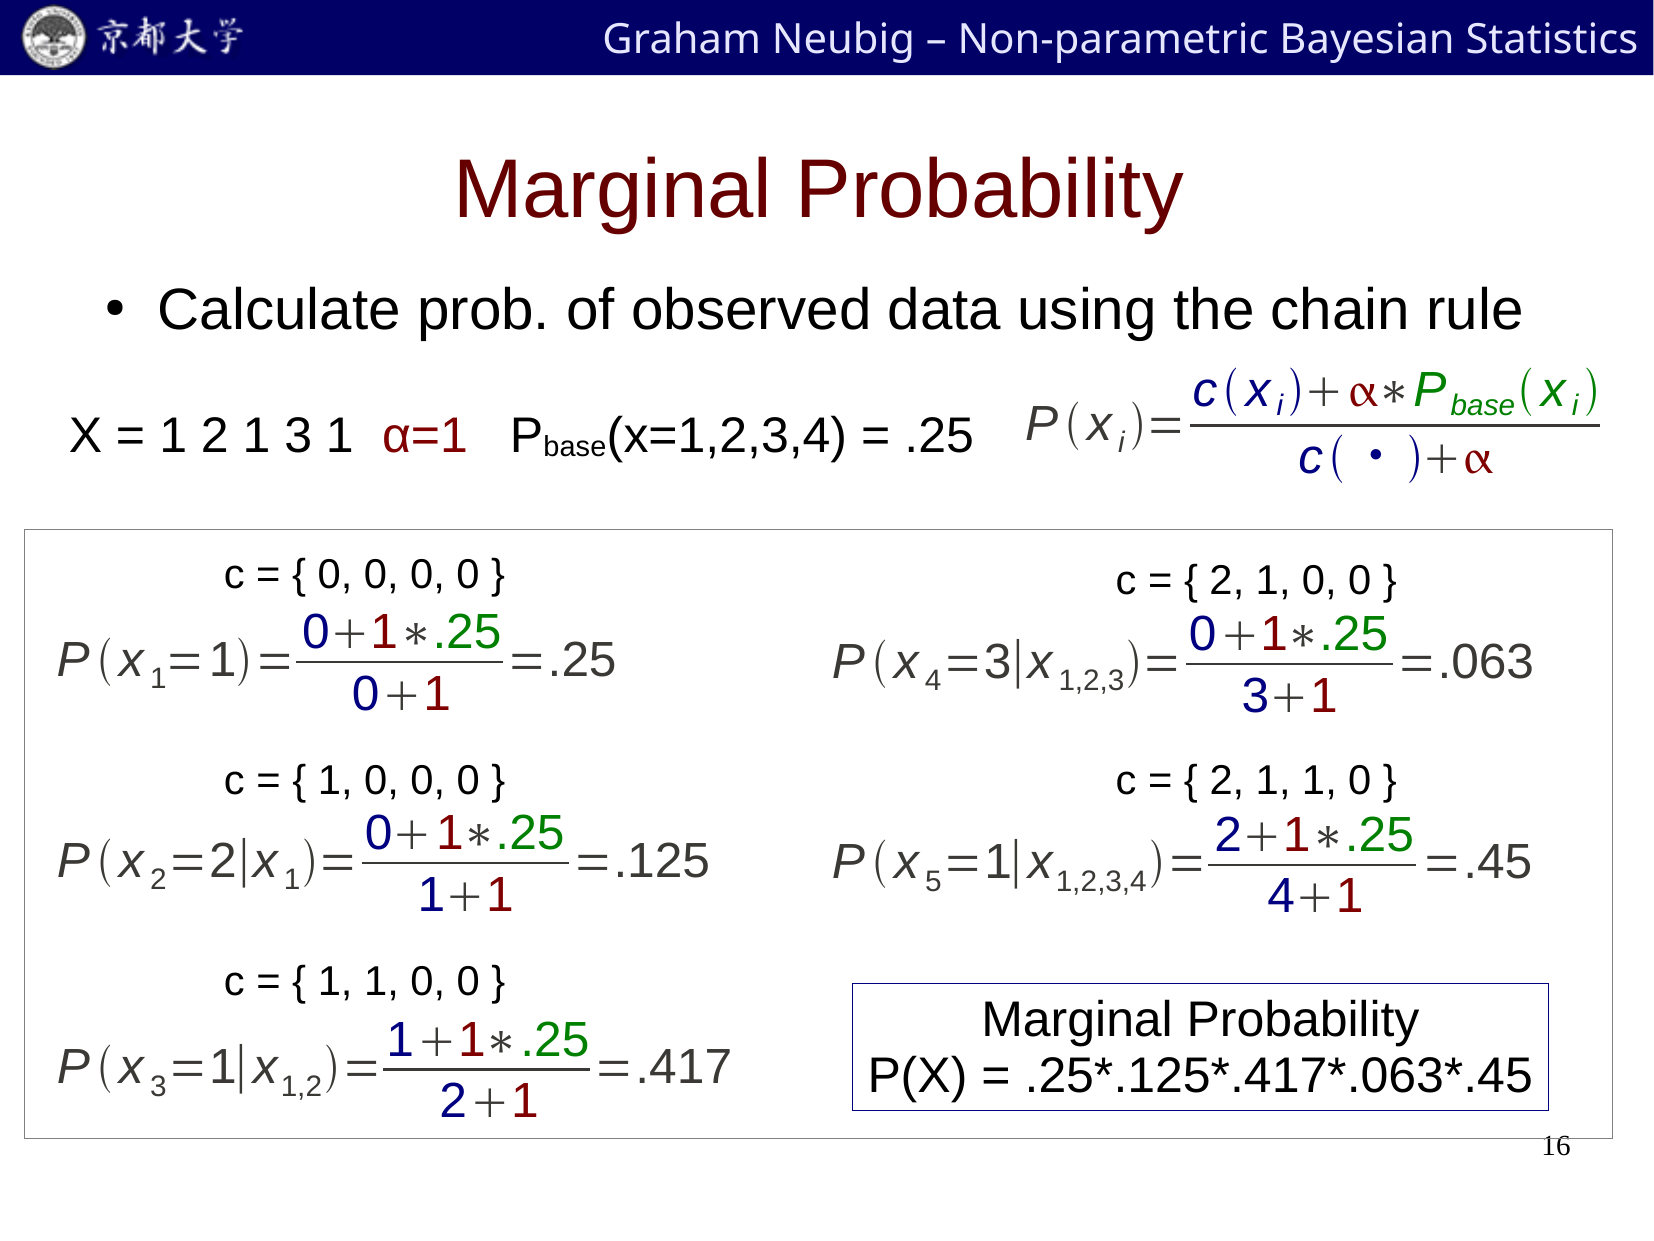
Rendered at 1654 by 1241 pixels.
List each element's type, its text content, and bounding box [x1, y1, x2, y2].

text_box c = { 2, 1, 1, 0 } [1100, 749, 1413, 812]
chart [819, 604, 1547, 723]
text_box Marginal Probability P(X) = .25*.125*.417*.063*.45 [852, 983, 1549, 1111]
chart [44, 1009, 746, 1128]
chart [1012, 359, 1616, 488]
picture [0, 0, 247, 70]
chart [44, 803, 723, 921]
text_box c = { 1, 0, 0, 0 } [209, 749, 521, 812]
title Marginal Probability [75, 100, 1564, 277]
text_box c = { 1, 1, 0, 0 } [209, 950, 521, 1012]
chart [44, 602, 631, 721]
text_box c = { 0, 0, 0, 0 } [209, 543, 521, 605]
list Calculate prob. of observed data using the chain rule [86, 276, 1576, 376]
text_box c = { 2, 1, 0, 0 } [1100, 548, 1412, 611]
text_box X = 1 2 1 3 1 α=1 Pbase(x=1,2,3,4) = .25 [54, 400, 989, 488]
chart [819, 804, 1544, 923]
